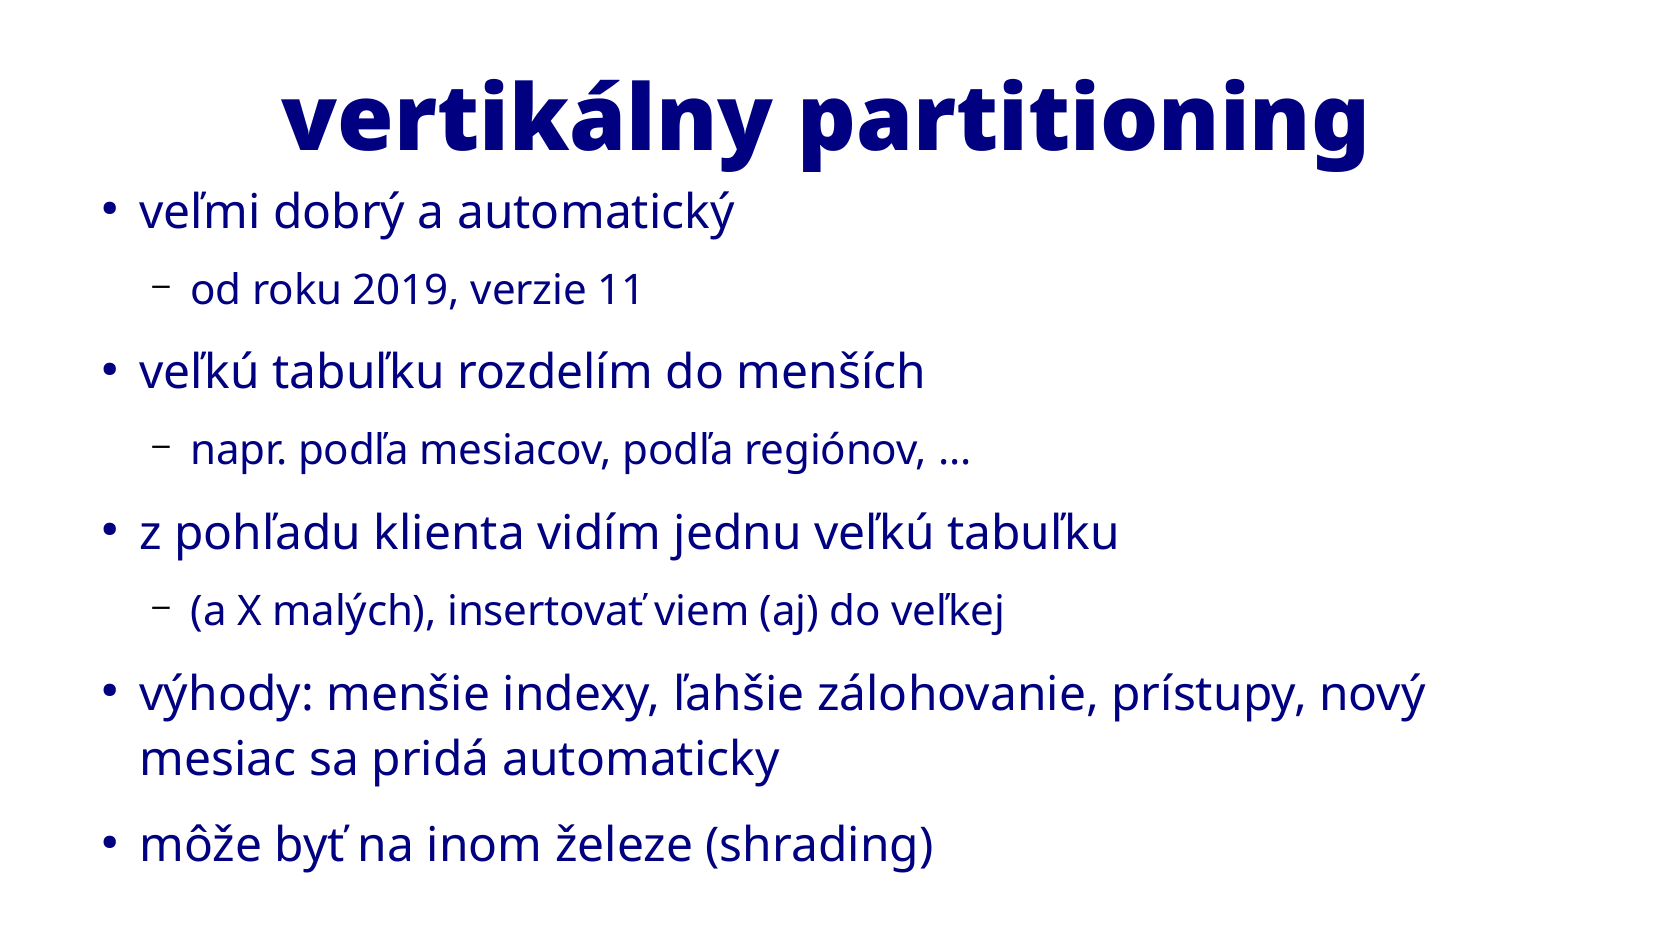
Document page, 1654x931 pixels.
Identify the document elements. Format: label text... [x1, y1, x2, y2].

list veľmi dobrý a automatický od roku 2019, verzie 11 veľkú tabuľku rozdelím do menších napr. podľa mesiacov, podľa regiónov, ... z pohľadu klienta vidím jednu veľkú tabuľku (a X malých), insertovať viem (aj) do veľkej výhody: menšie indexy, ľahšie zálohovanie, prístupy, nový mesiac sa pridá automaticky môže byť na inom železe (shrading) [88, 177, 1571, 886]
title vertikálny partitioning [82, 37, 1571, 193]
